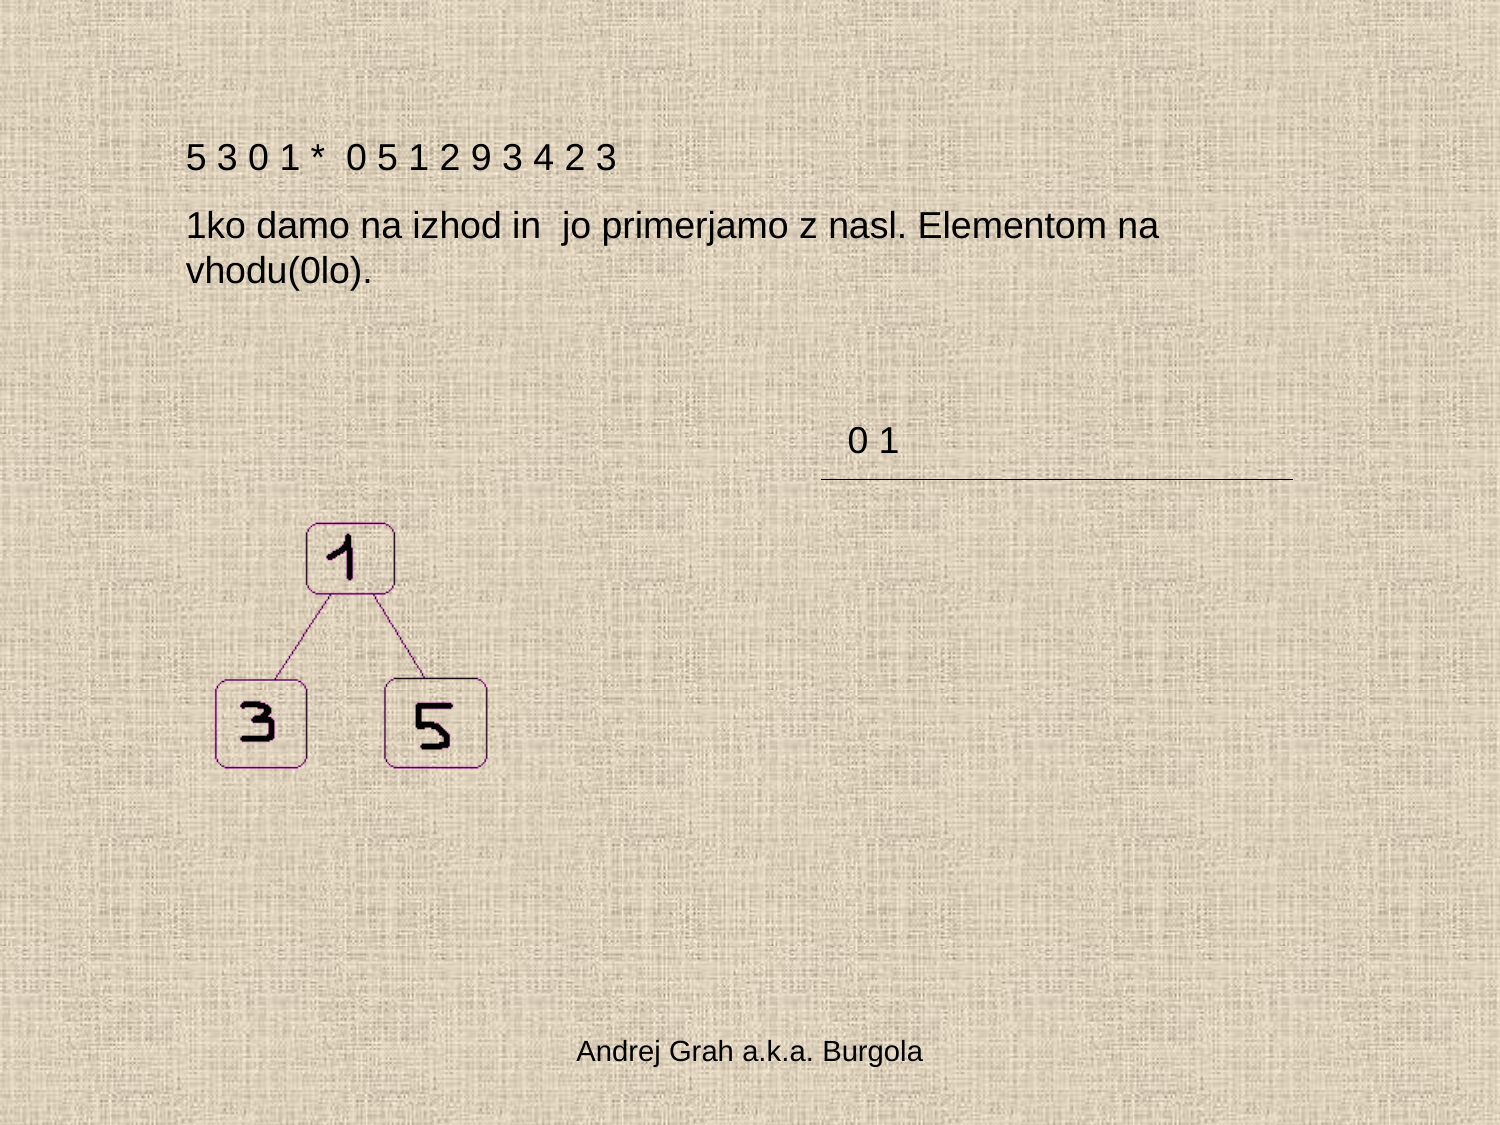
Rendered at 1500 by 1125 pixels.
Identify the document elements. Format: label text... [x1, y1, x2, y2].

text_box Andrej Grah a.k.a. Burgola [512, 1024, 988, 1103]
picture [0, 0, 1500, 1125]
text_box 5 3 0 1 * 0 5 1 2 9 3 4 2 3 1ko damo na izhod in jo primerjamo z nasl. Elementom na vhodu(0lo). [171, 125, 1235, 300]
text_box 0 1 [832, 408, 1258, 470]
